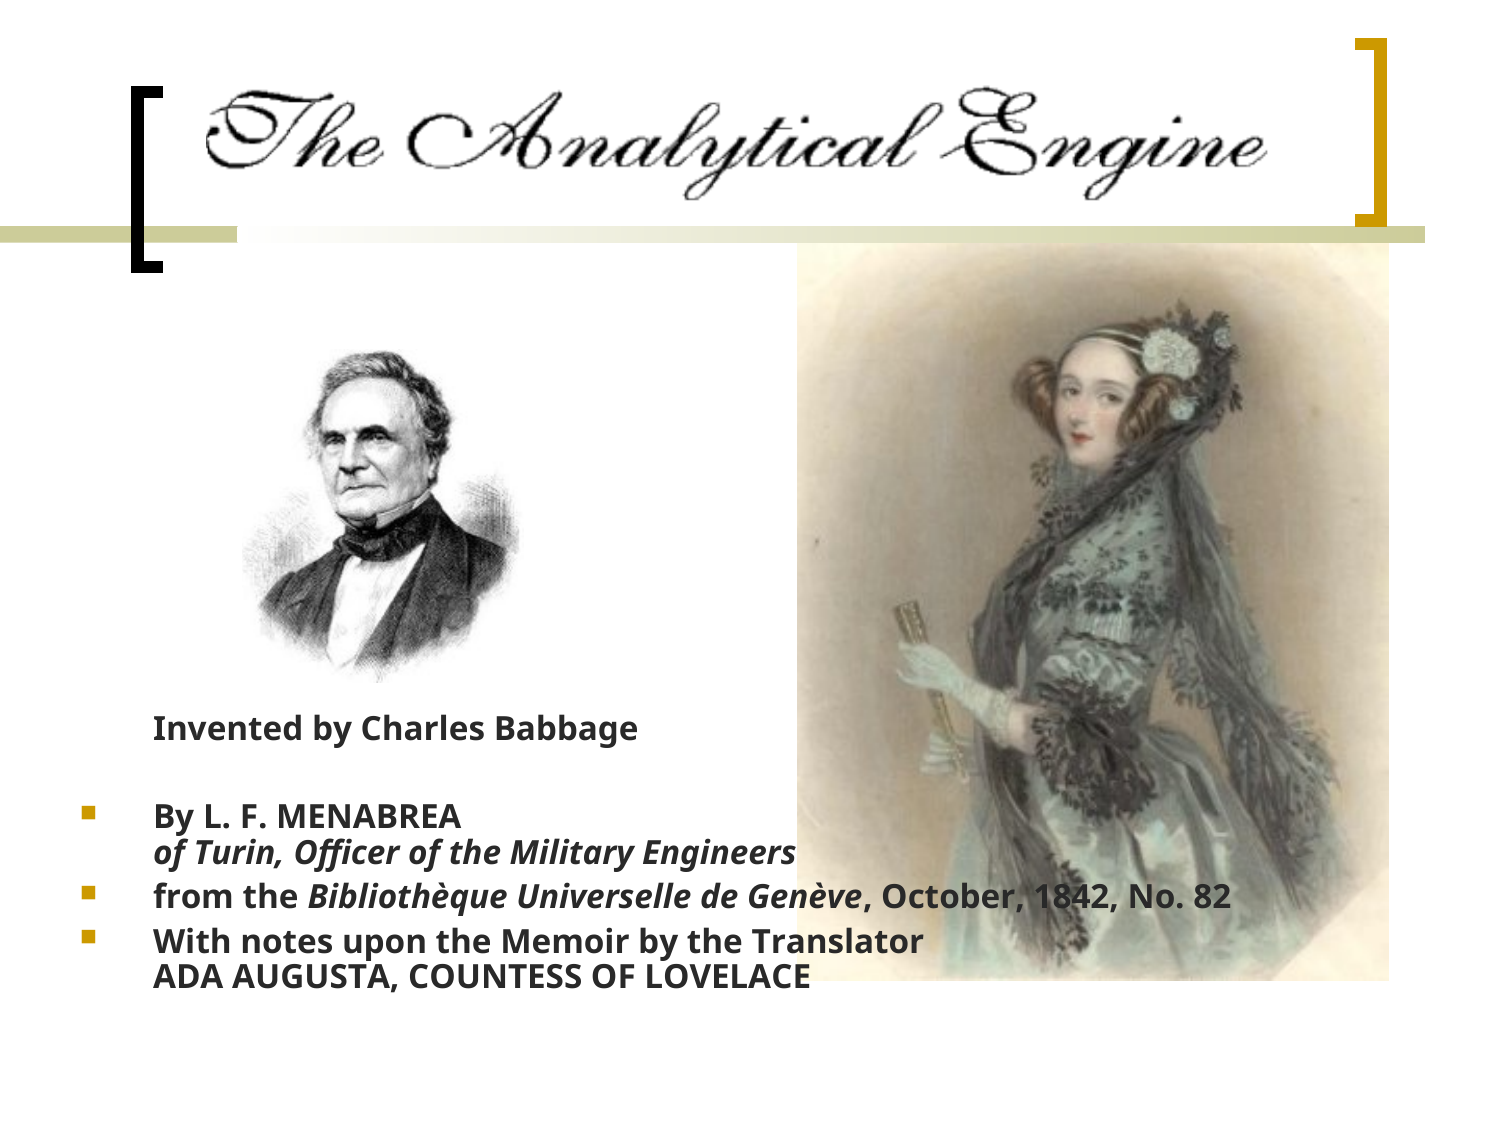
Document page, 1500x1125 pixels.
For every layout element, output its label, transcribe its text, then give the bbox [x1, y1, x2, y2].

picture [242, 349, 524, 683]
list Invented by Charles Babbage By L. F. MENABREA of Turin, Officer of the Military Engineers from the Bibliothèque Universelle de Genève, October, 1842, No. 82 With notes upon the Memoir by the Translator ADA AUGUSTA, COUNTESS OF LOVELACE [64, 668, 1322, 1093]
picture [797, 243, 1389, 981]
picture [206, 78, 1270, 207]
